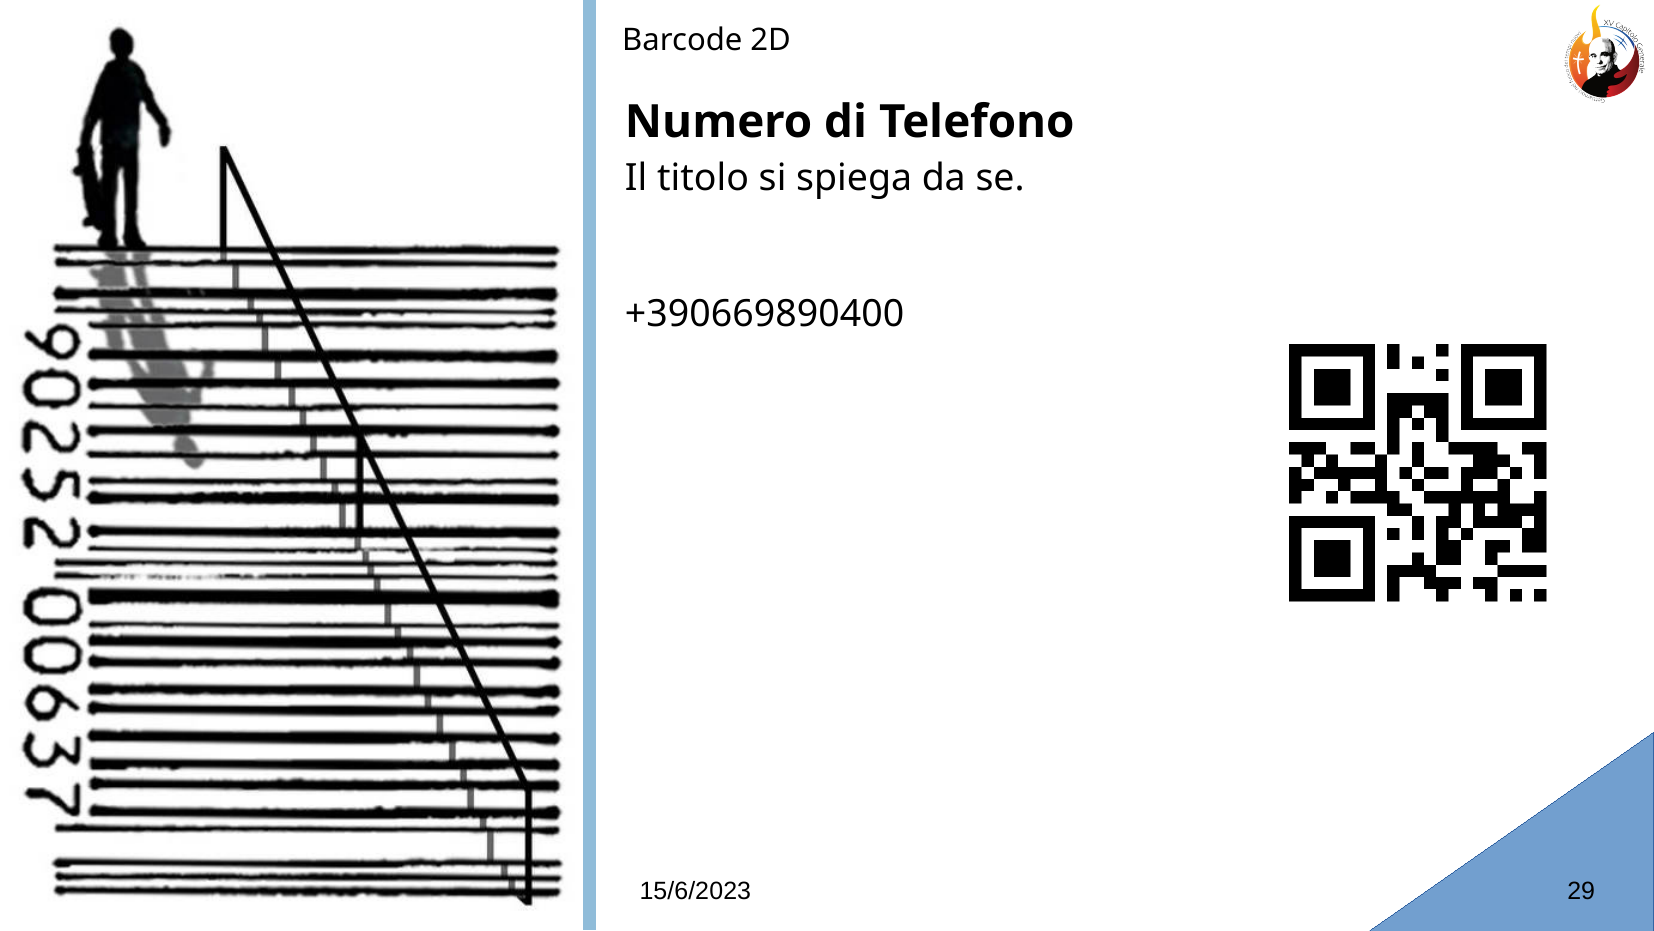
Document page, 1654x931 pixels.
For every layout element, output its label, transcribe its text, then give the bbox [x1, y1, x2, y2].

picture [1240, 295, 1595, 650]
picture [1563, 4, 1646, 103]
list +390669890400 [624, 289, 1205, 852]
text_box Barcode 2D [607, 9, 1340, 63]
list Il titolo si spiega da se. [624, 153, 1621, 290]
title Numero di Telefono [624, 88, 1621, 148]
picture [0, 0, 583, 931]
